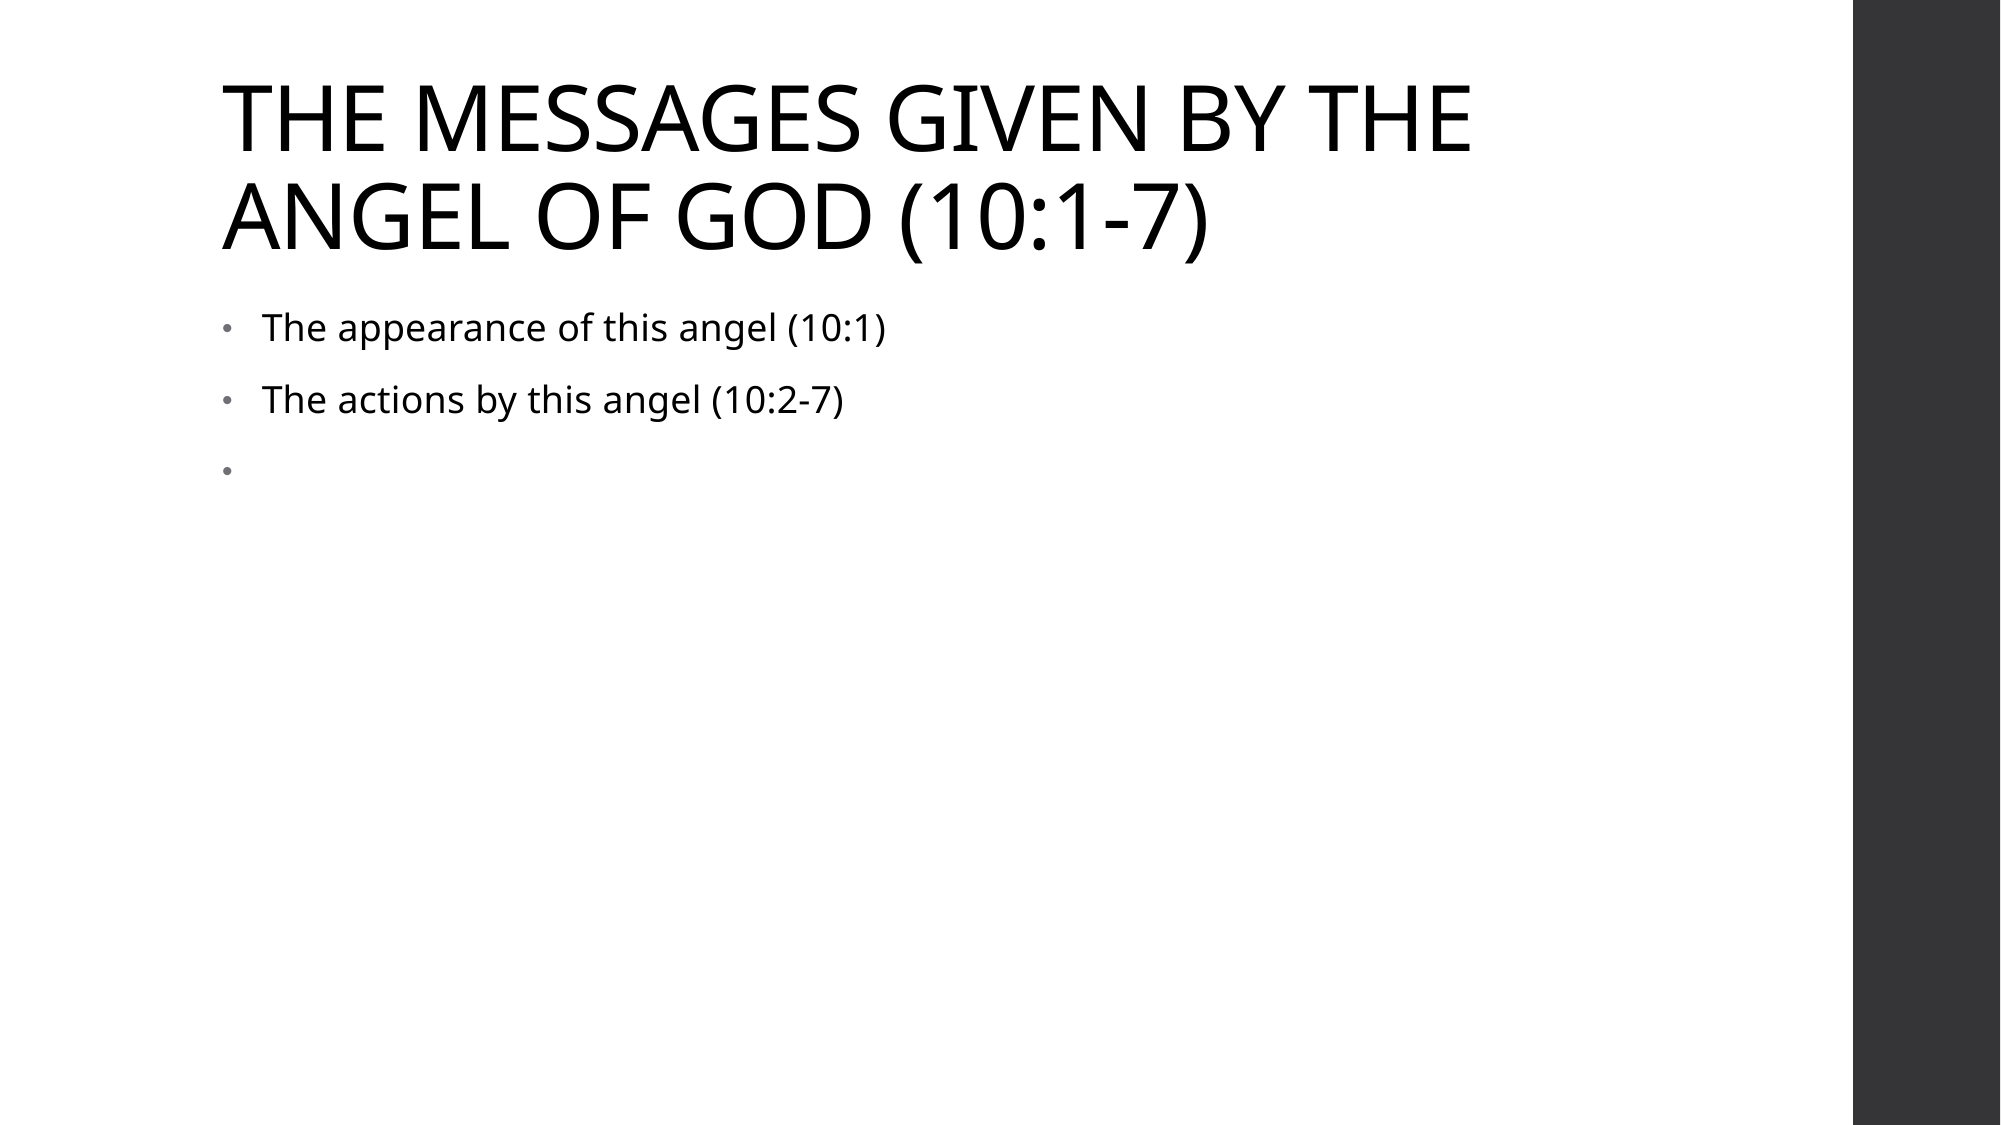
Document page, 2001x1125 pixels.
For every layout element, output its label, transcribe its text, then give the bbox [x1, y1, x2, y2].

title THE MESSAGES GIVEN BY THE ANGEL OF GOD (10:1-7) [206, 60, 1797, 278]
list The appearance of this angel (10:1) The actions by this angel (10:2-7) [206, 299, 1617, 1014]
